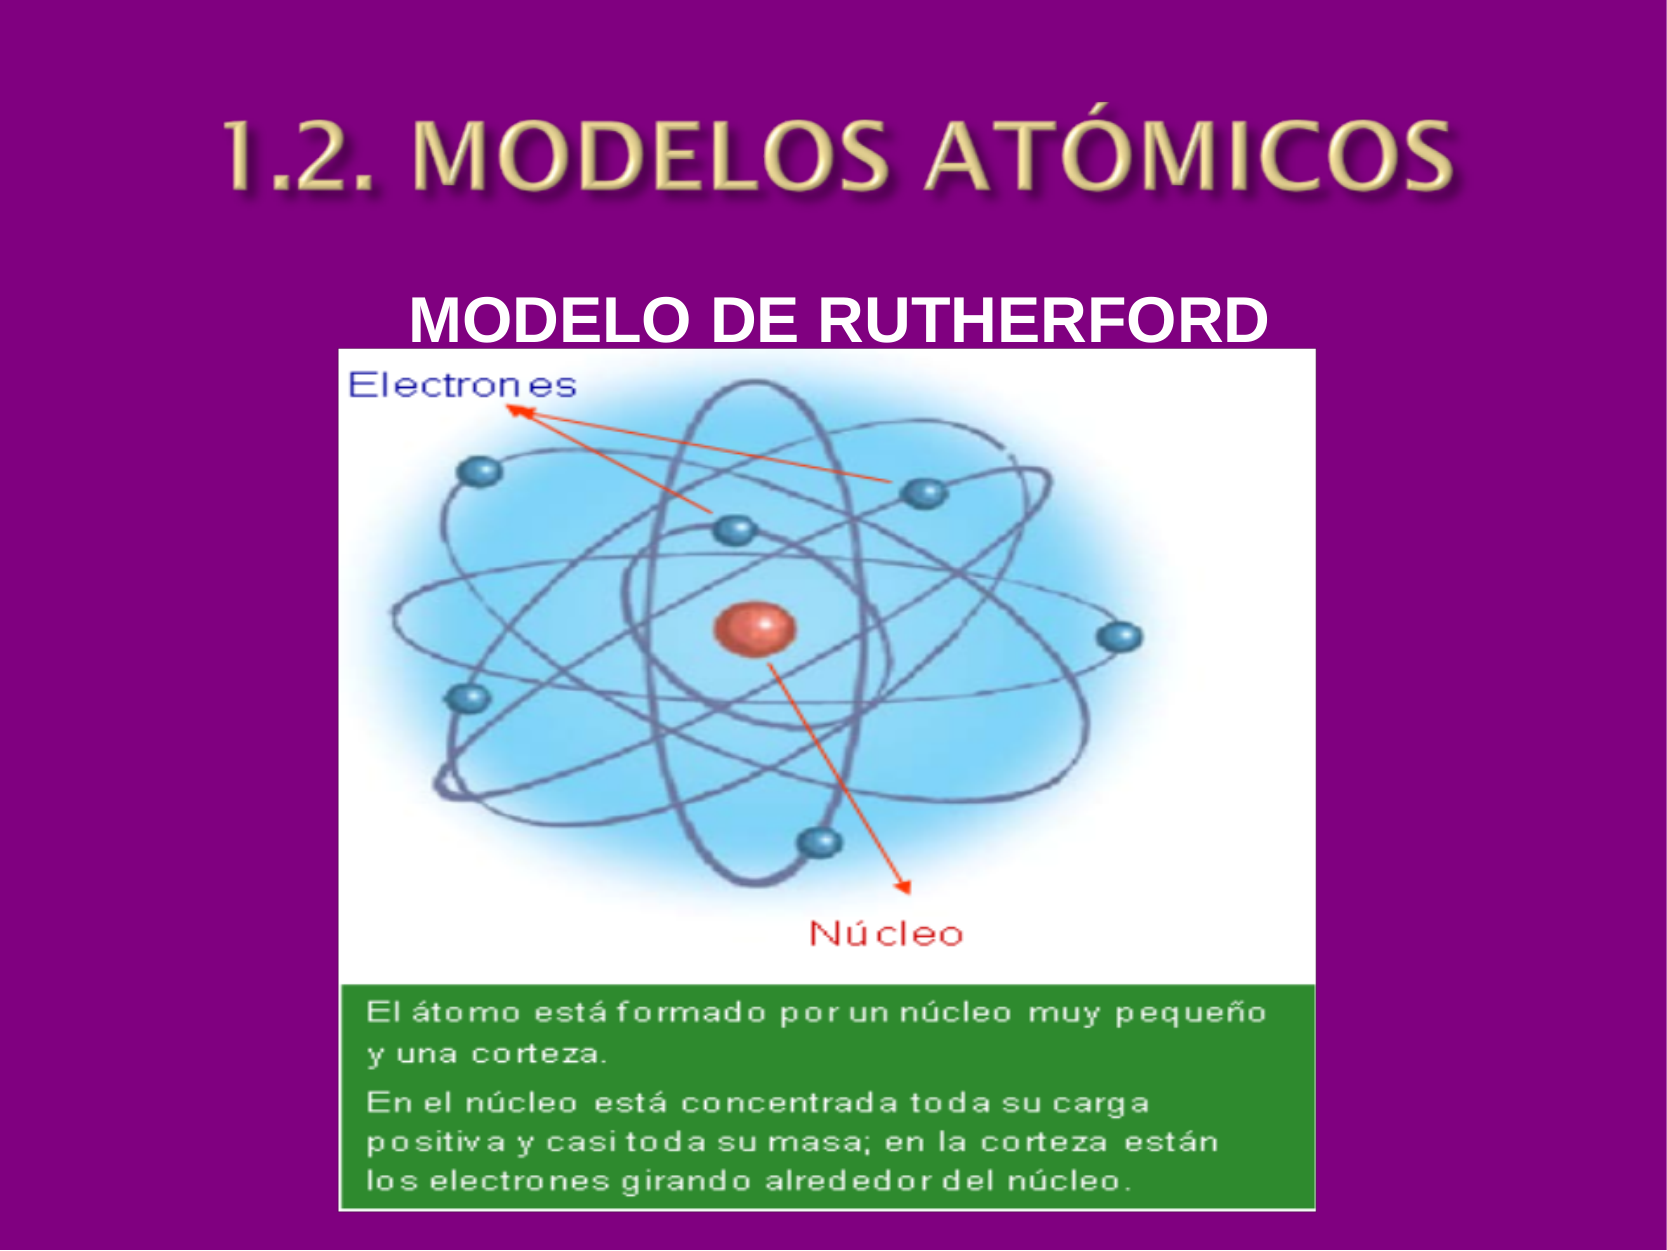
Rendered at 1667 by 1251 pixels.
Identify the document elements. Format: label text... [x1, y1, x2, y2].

text_box MODELO DE RUTHERFORD [100, 255, 1579, 1154]
text_box [335, 347, 1320, 1214]
text_box [81, 48, 1586, 261]
